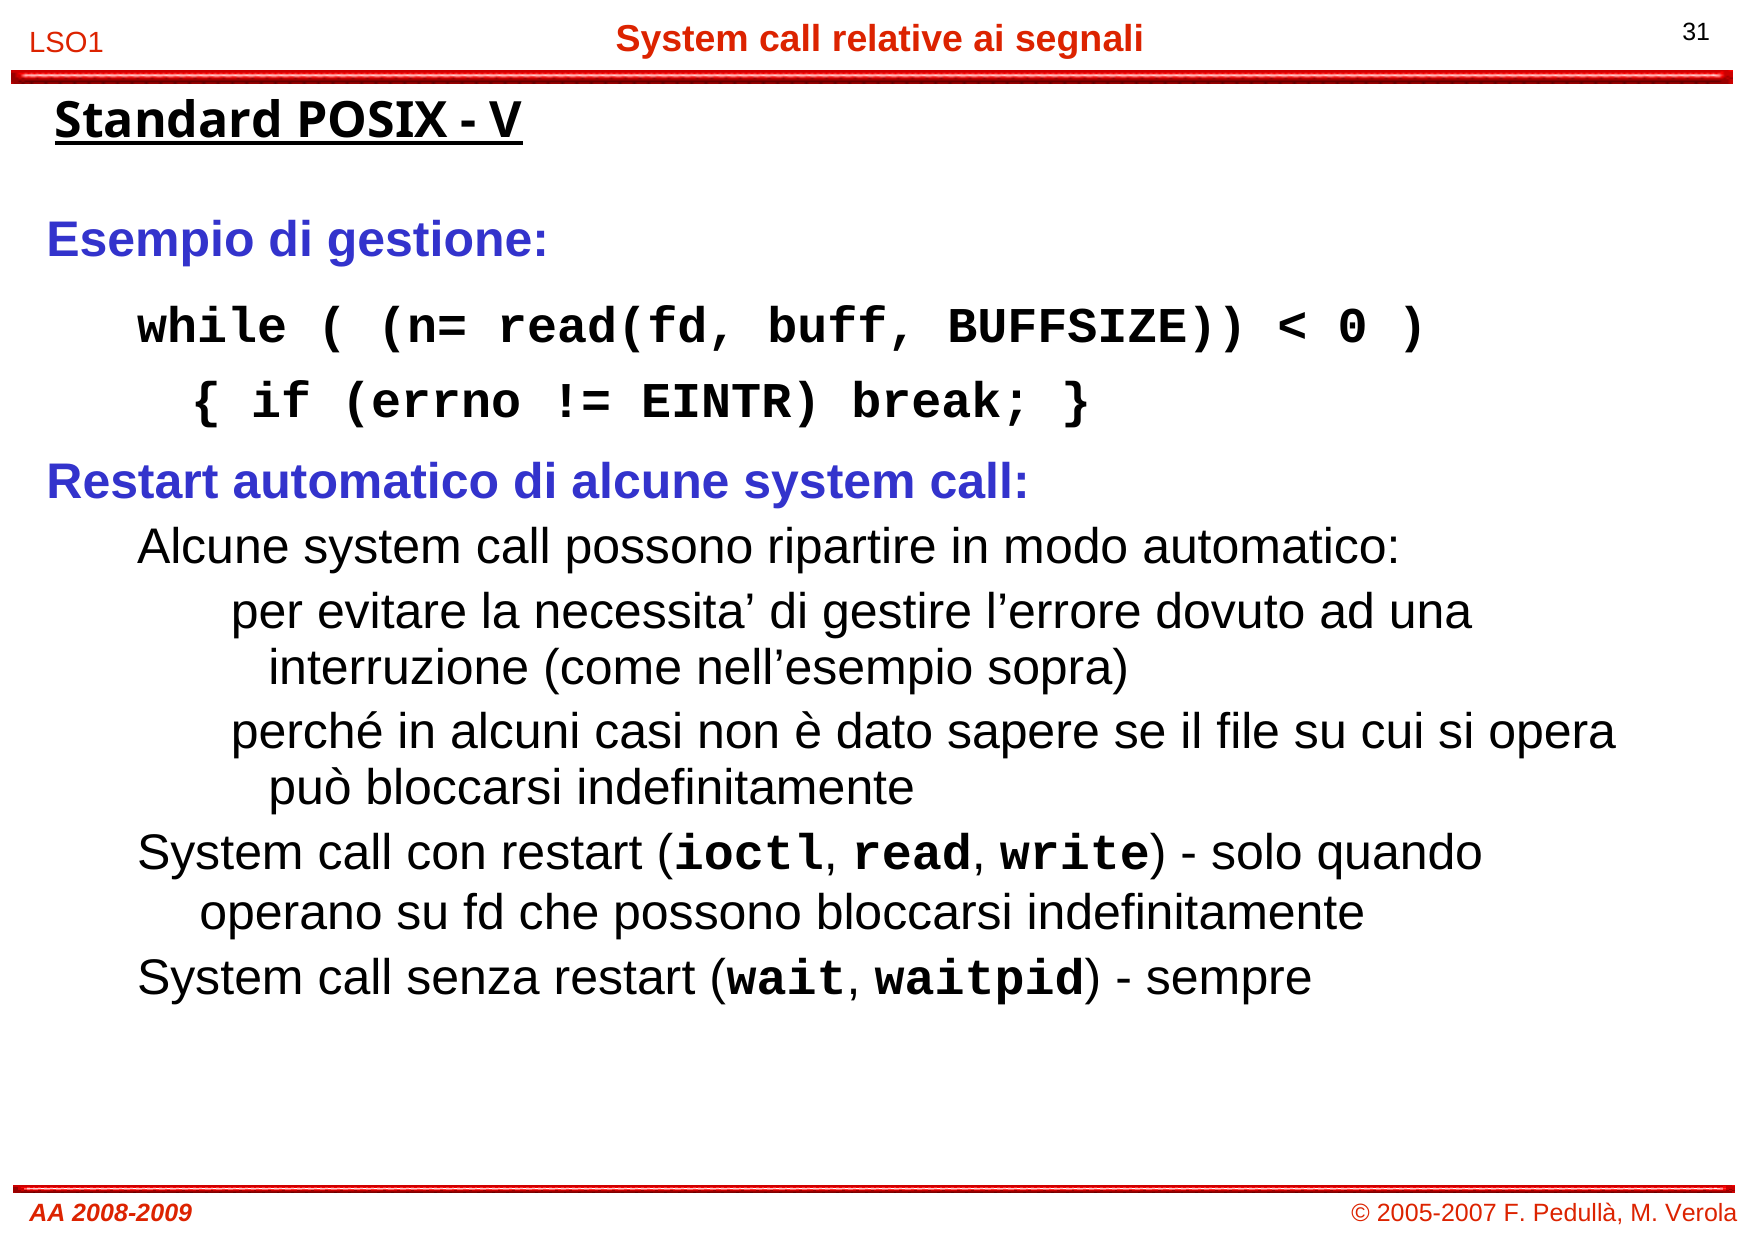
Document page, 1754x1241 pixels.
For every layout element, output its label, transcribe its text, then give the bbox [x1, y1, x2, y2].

picture [13, 1185, 28, 1193]
picture [1673, 1185, 1735, 1193]
title Standard POSIX - V [40, 72, 1714, 168]
picture [11, 70, 1733, 84]
list Esempio di gestione: while ( (n= read(fd, buff, BUFFSIZE)) < 0 ) { if (errno != EINTR) break; } Restart automatico di alcune system call: Alcune system call possono ripartire in modo automatico: per evitare la necessita’ di gestire l’errore dovuto ad una interruzione (come nell’esempio sopra) perché in alcuni casi non è dato sapere se il file su cui si opera può bloccarsi indefinitamente System call con restart (ioctl, read, write) - solo quando operano su fd che possono bloccarsi indefinitamente System call senza restart (wait, waitpid) - sempre [28, 203, 1673, 1241]
